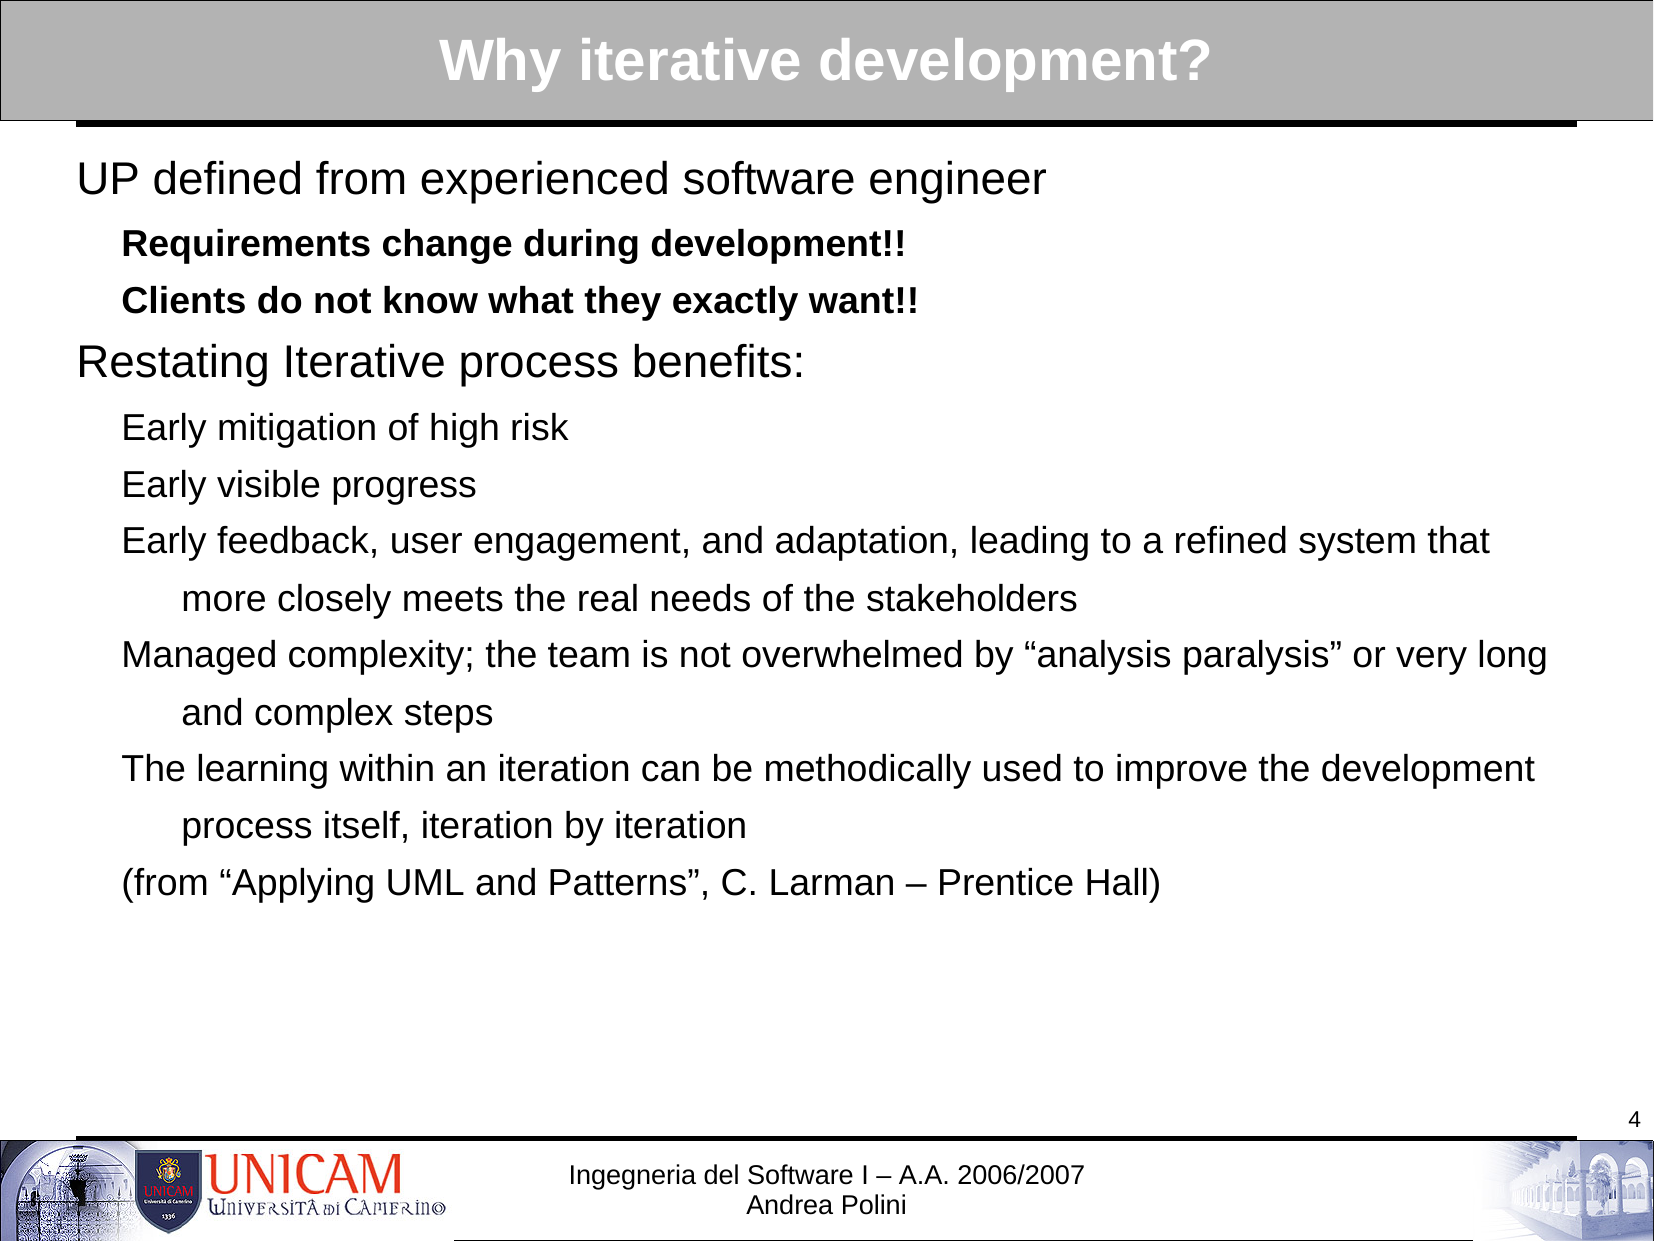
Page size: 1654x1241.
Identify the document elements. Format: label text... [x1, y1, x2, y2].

list UP defined from experienced software engineer Requirements change during development!! Clients do not know what they exactly want!! Restating Iterative process benefits: Early mitigation of high risk Early visible progress Early feedback, user engagement, and adaptation, leading to a refined system that more closely meets the real needs of the stakeholders Managed complexity; the team is not overwhelmed by “analysis paralysis” or very long and complex steps The learning within an iteration can be methodically used to improve the development process itself, iteration by iteration (from “Applying UML and Patterns”, C. Larman – Prentice Hall) [76, 152, 1577, 1106]
picture [0, 1141, 454, 1241]
picture [1473, 1141, 1654, 1241]
title Why iterative development? [0, 0, 1653, 121]
